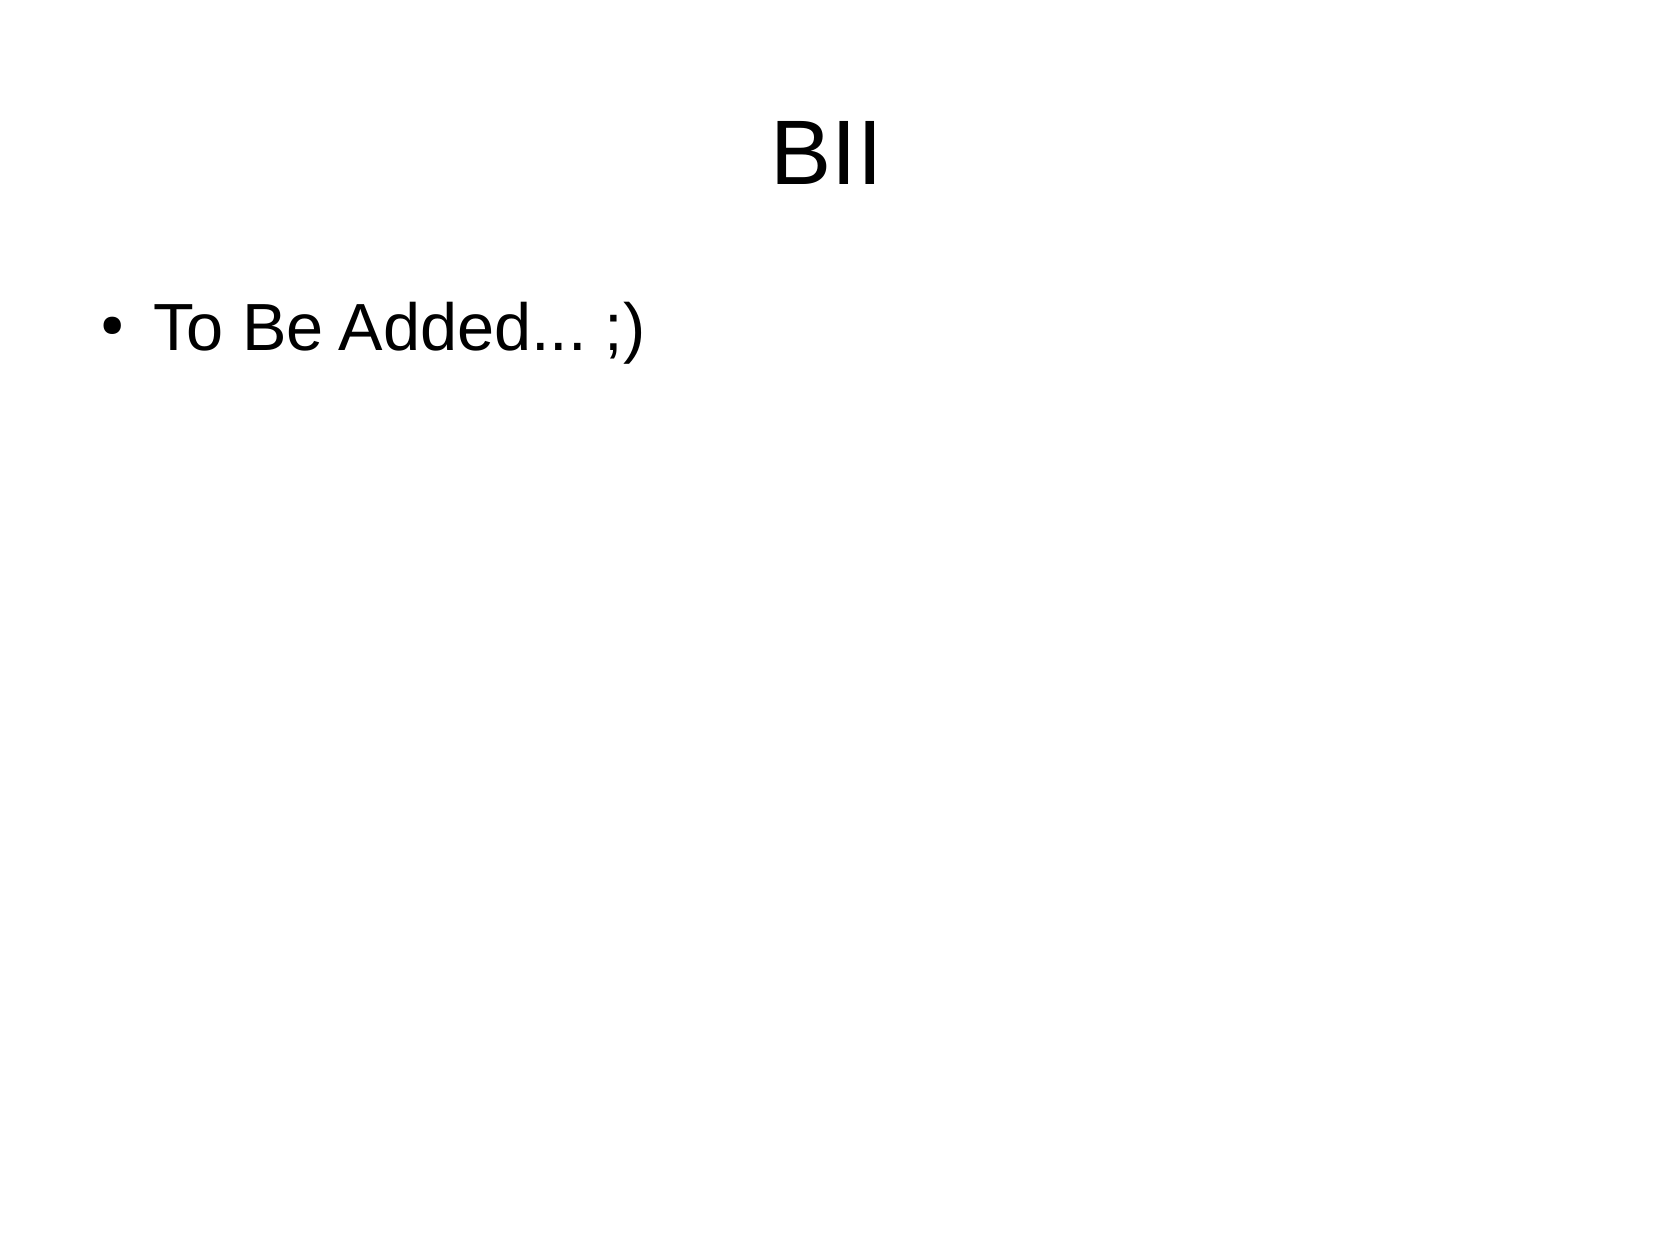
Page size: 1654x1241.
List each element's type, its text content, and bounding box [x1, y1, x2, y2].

list To Be Added... ;) [82, 290, 1571, 1010]
title BII [82, 49, 1571, 257]
